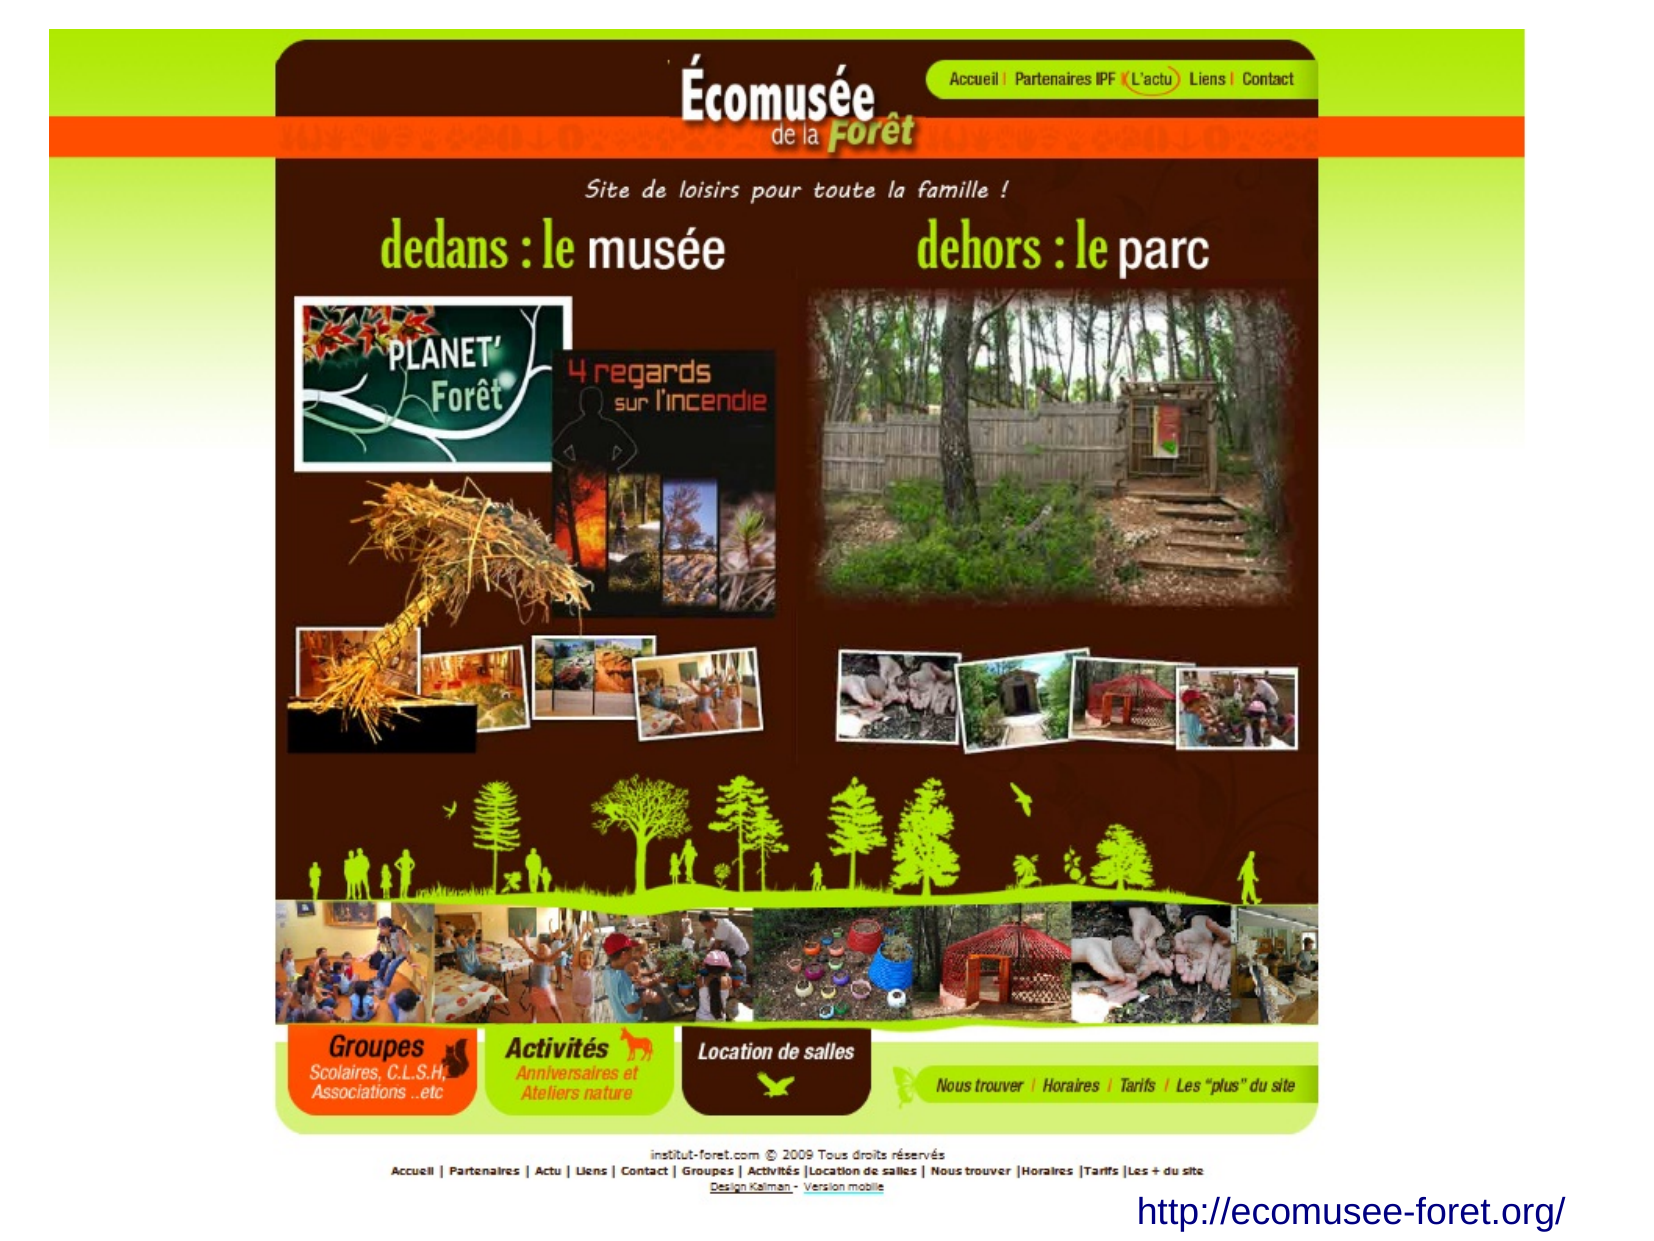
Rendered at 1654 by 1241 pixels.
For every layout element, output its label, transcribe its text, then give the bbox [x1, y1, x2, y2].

text_box http://ecomusee-foret.org/ [1122, 1183, 1654, 1241]
picture [49, 29, 1625, 1208]
